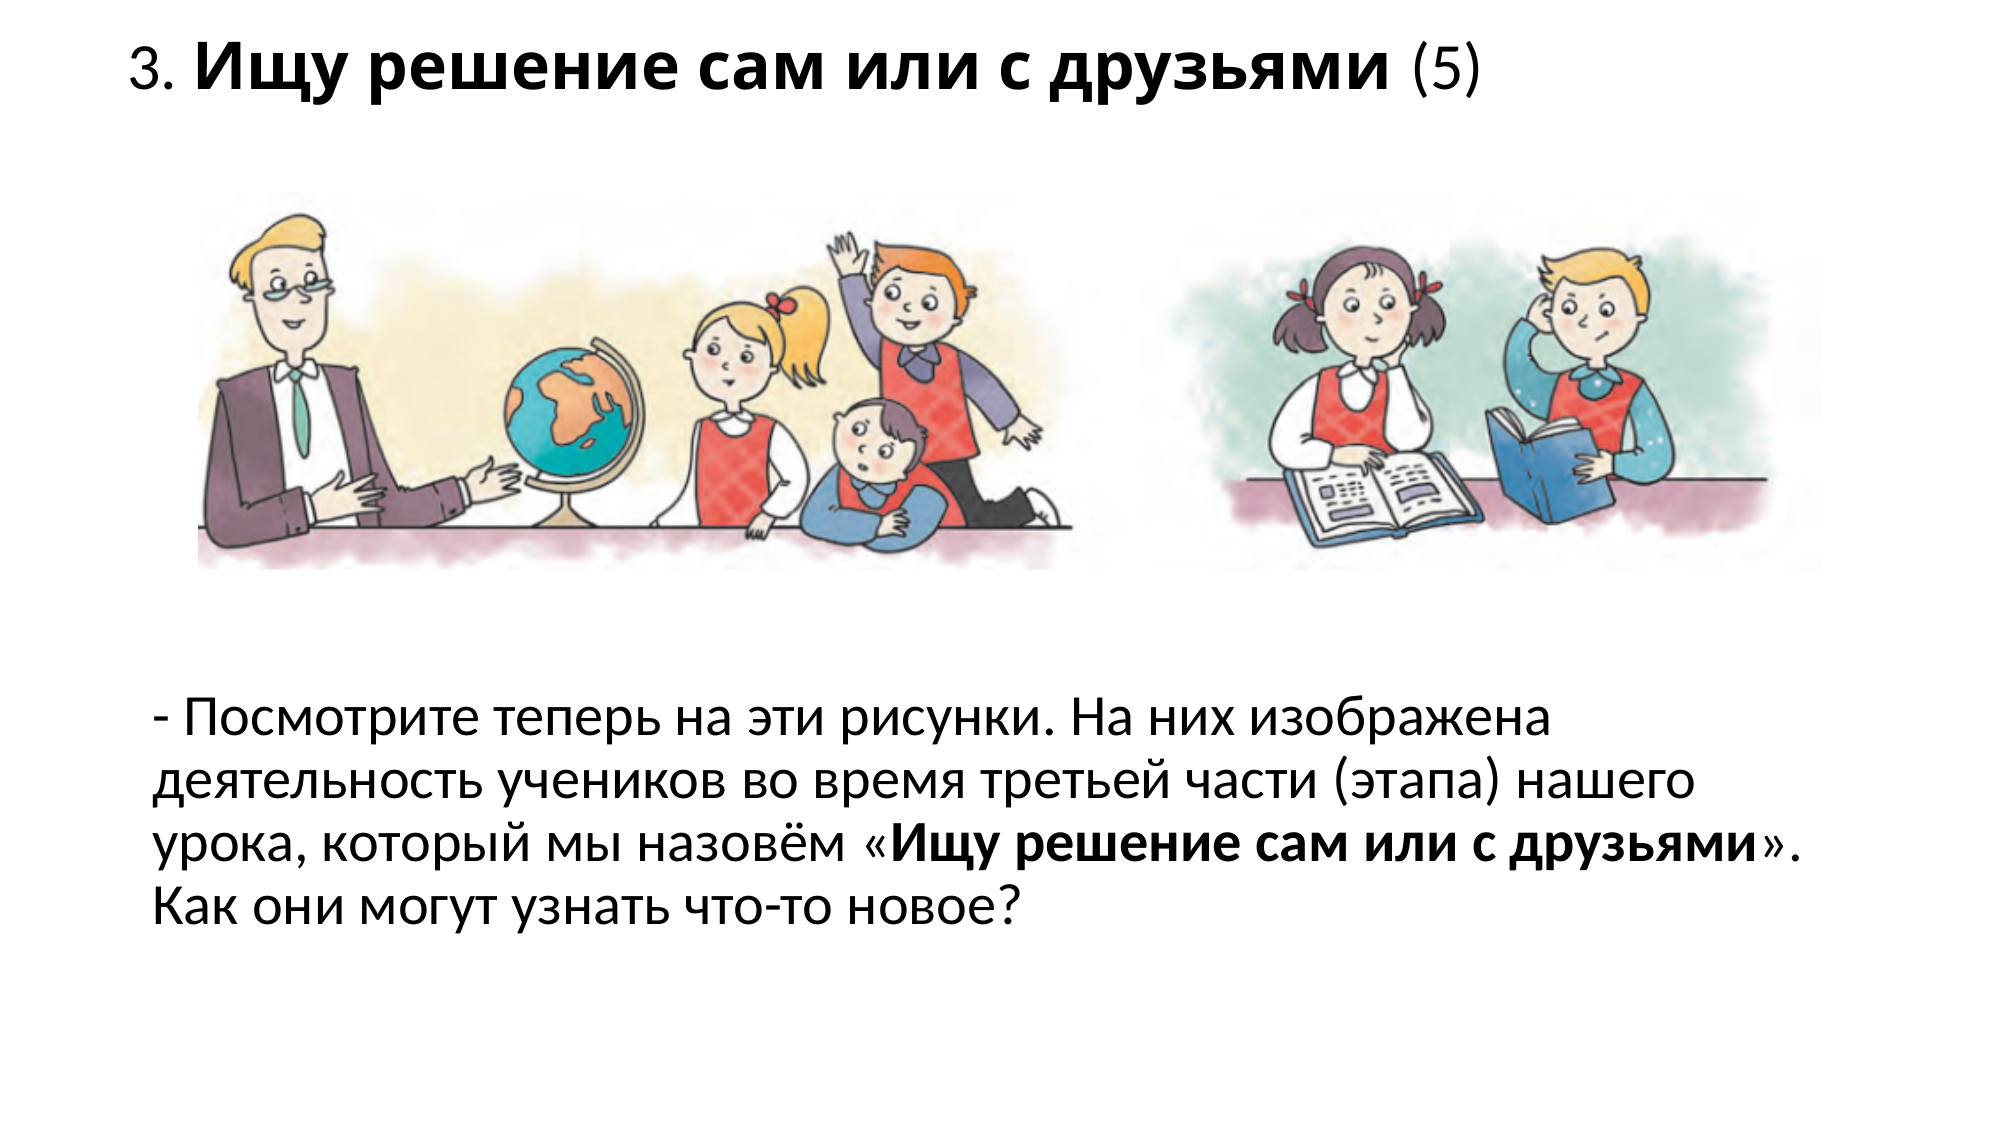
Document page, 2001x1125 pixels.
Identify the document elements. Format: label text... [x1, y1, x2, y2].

list - Посмотрите теперь на эти рисунки. На них изображена деятельность учеников во время третьей части (этапа) нашего урока, который мы назовём «Ищу решение сам или с друзьями». Как они могут узнать что-то новое? [137, 678, 1863, 1049]
title 3. Ищу решение сам или с друзьями (5) [112, 25, 1838, 112]
picture [198, 192, 1838, 586]
